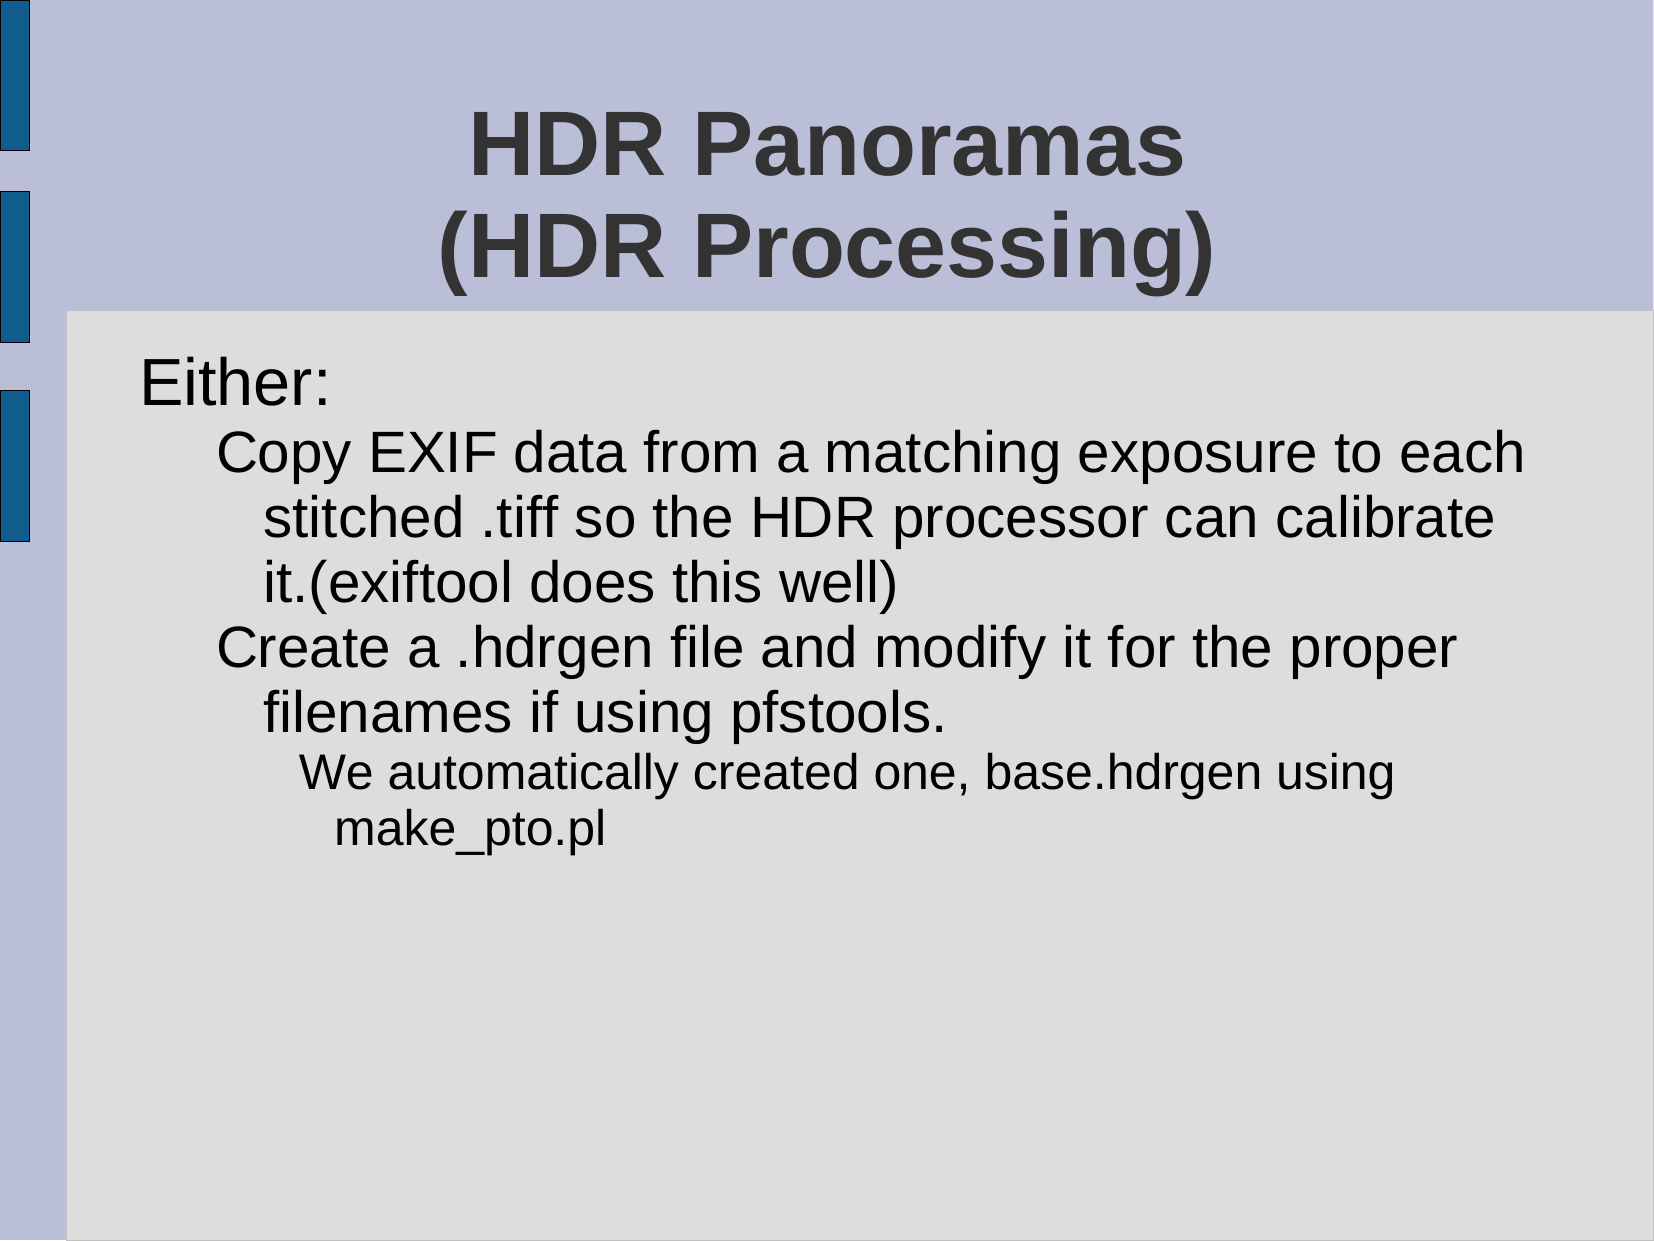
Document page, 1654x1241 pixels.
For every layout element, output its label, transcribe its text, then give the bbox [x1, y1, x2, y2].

list Either: Copy EXIF data from a matching exposure to each stitched .tiff so the HDR processor can calibrate it.(exiftool does this well) Create a .hdrgen file and modify it for the proper filenames if using pfstools. We automatically created one, base.hdrgen using make_pto.pl [121, 344, 1534, 1127]
title HDR Panoramas (HDR Processing) [121, 91, 1534, 299]
